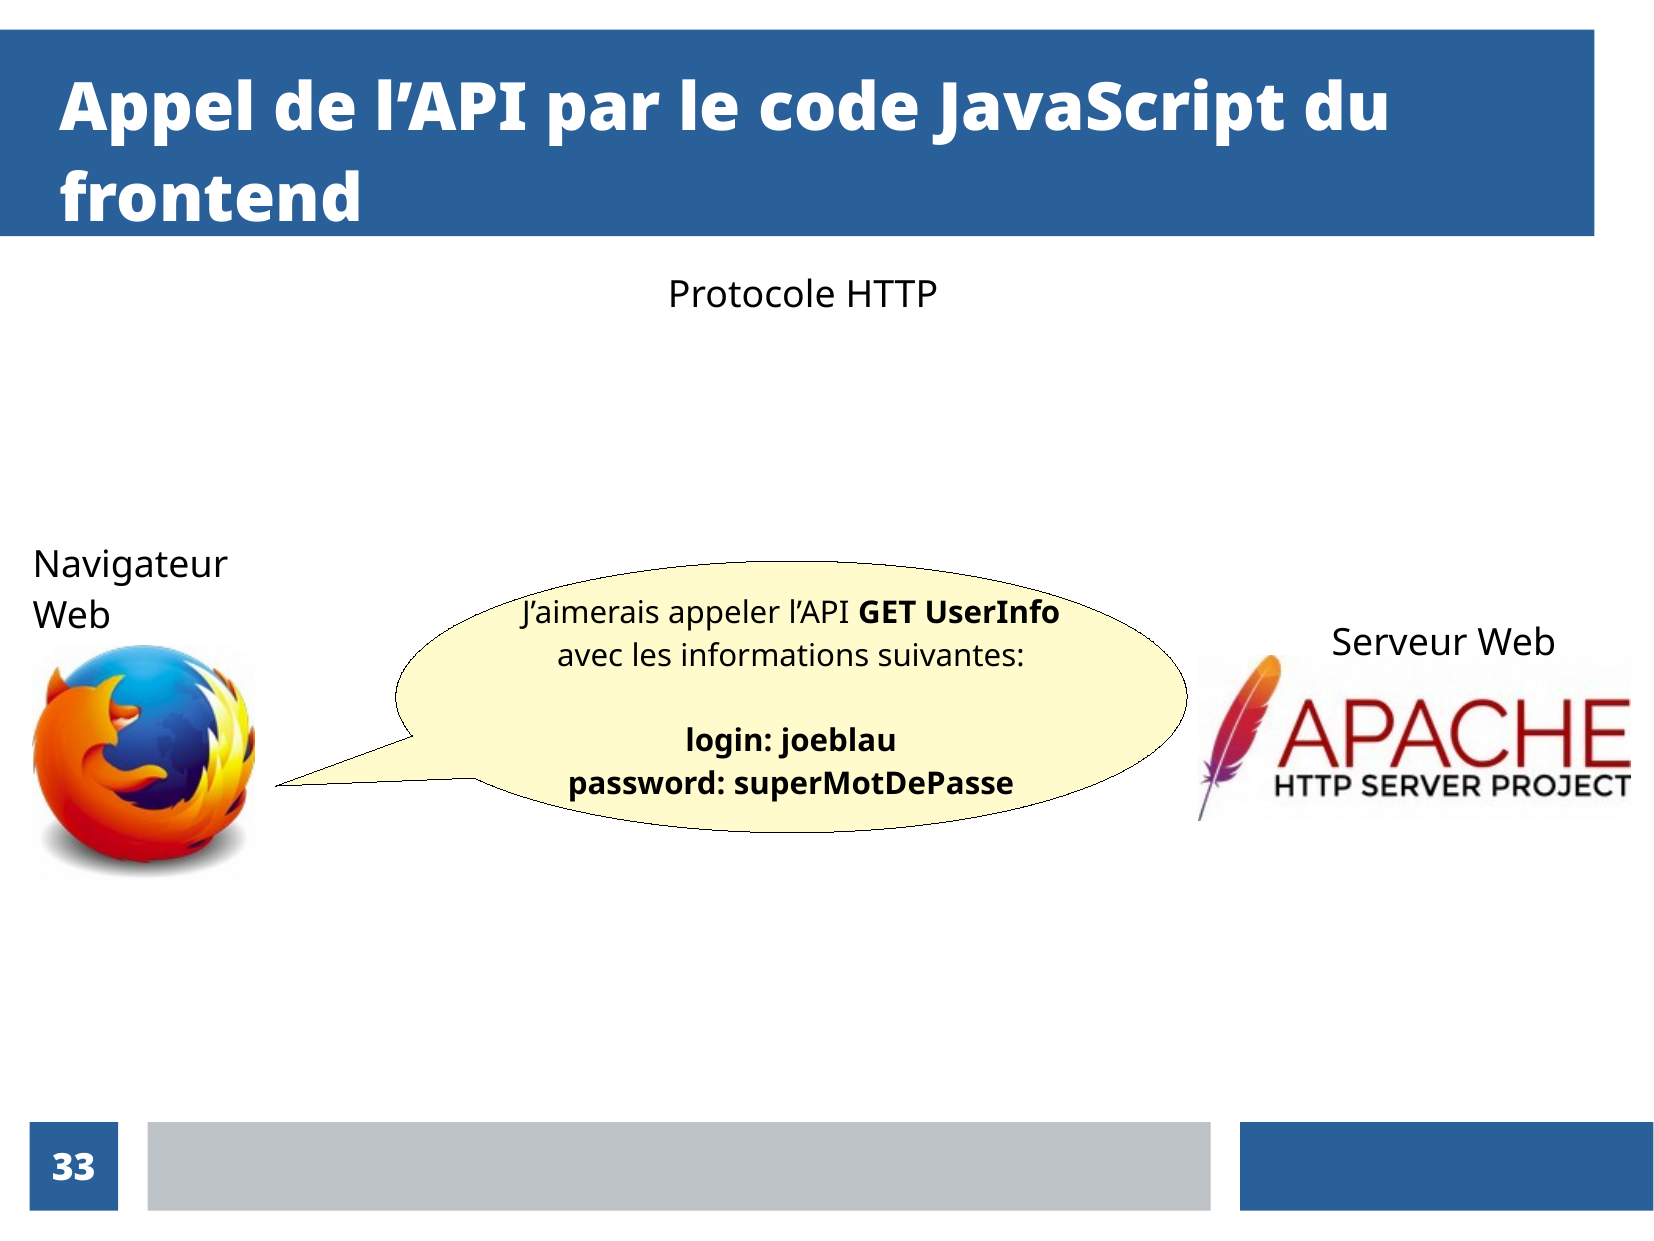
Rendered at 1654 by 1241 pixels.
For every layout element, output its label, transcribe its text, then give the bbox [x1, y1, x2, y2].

picture [1198, 655, 1631, 821]
text_box Navigateur Web [17, 530, 290, 633]
text_box Protocole HTTP [637, 259, 969, 319]
picture [32, 645, 255, 881]
text_box Serveur Web [1316, 608, 1589, 667]
text_box J’aimerais appeler l’API GET UserInfo avec les informations suivantes: login: joeblau password: superMotDePasse [275, 561, 1188, 833]
title Appel de l’API par le code JavaScript du frontend [59, 59, 1595, 207]
